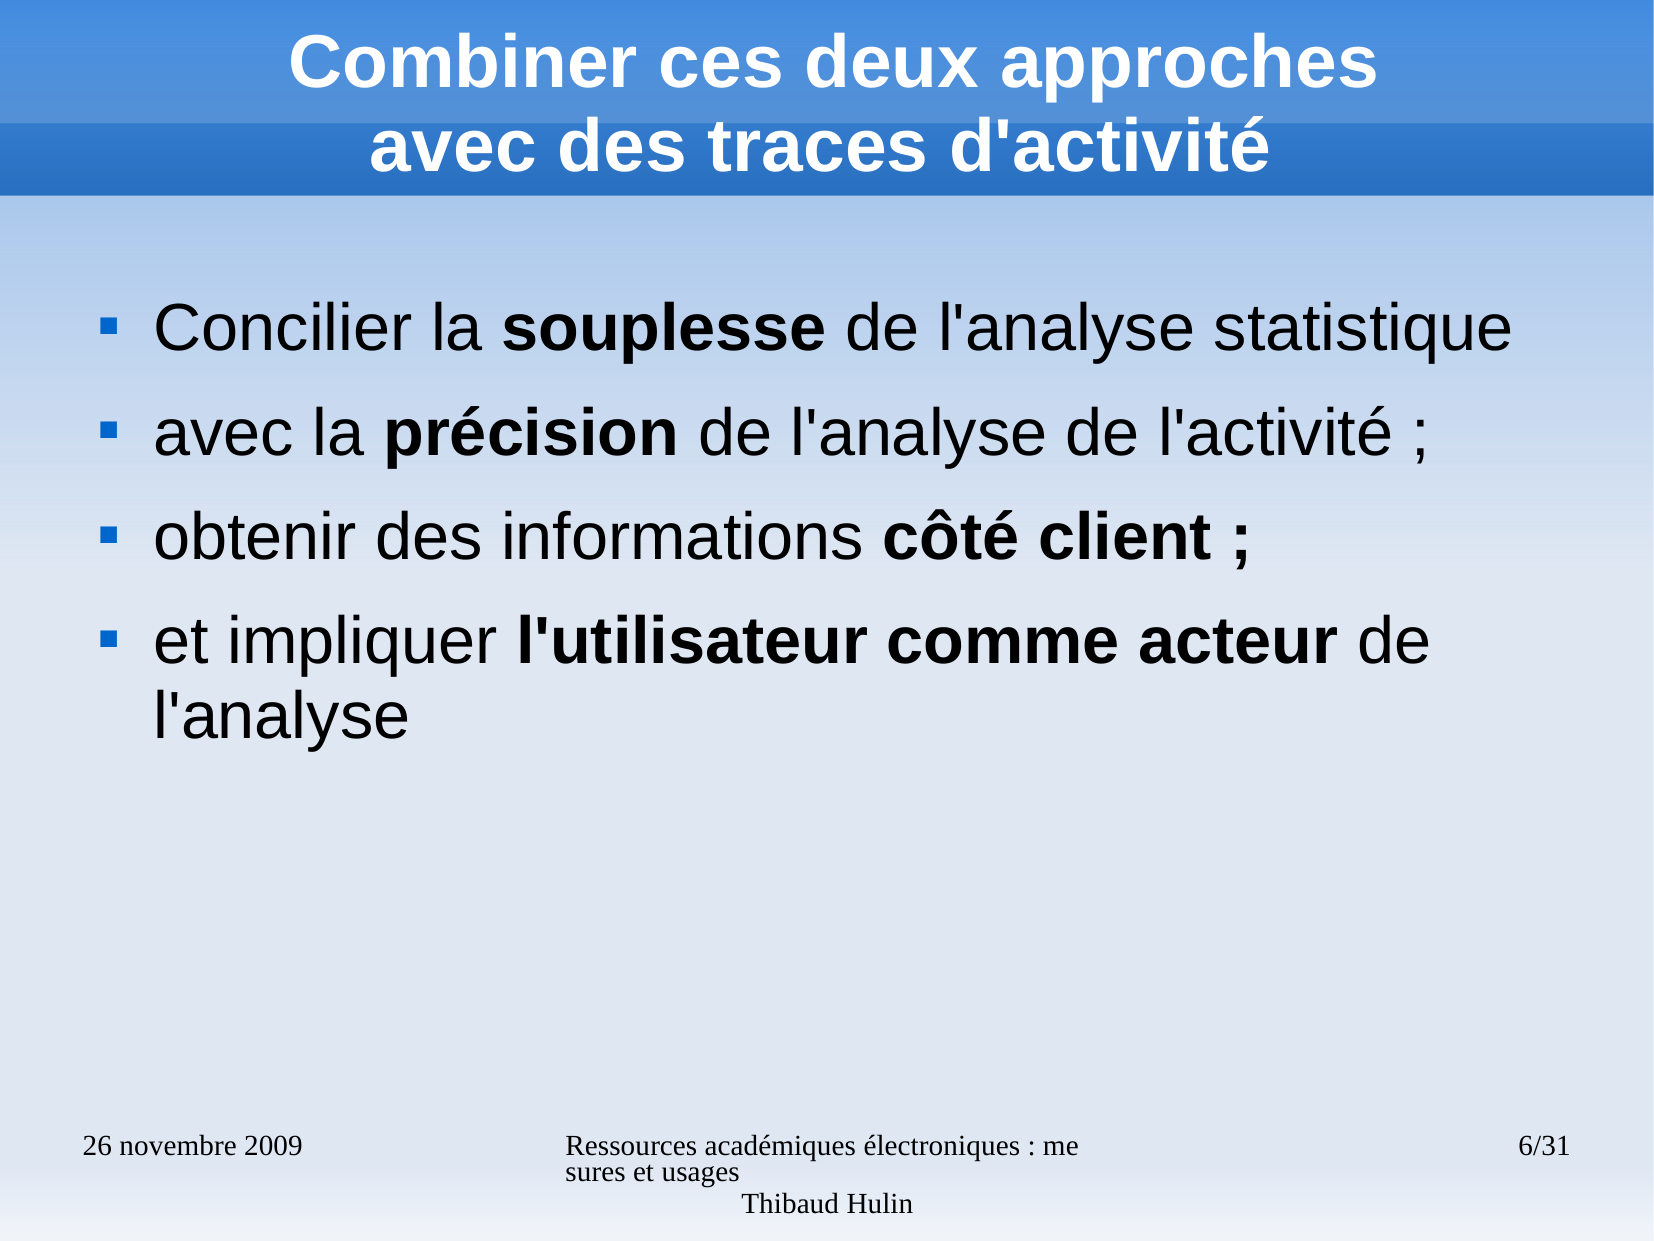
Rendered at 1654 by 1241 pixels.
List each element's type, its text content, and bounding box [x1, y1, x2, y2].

title Combiner ces deux approches avec des traces d'activité [76, 7, 1565, 200]
picture [0, 0, 1654, 1241]
list Concilier la souplesse de l'analyse statistique avec la précision de l'analyse de l'activité ; obtenir des informations côté client ; et impliquer l'utilisateur comme acteur de l'analyse [82, 290, 1571, 1094]
